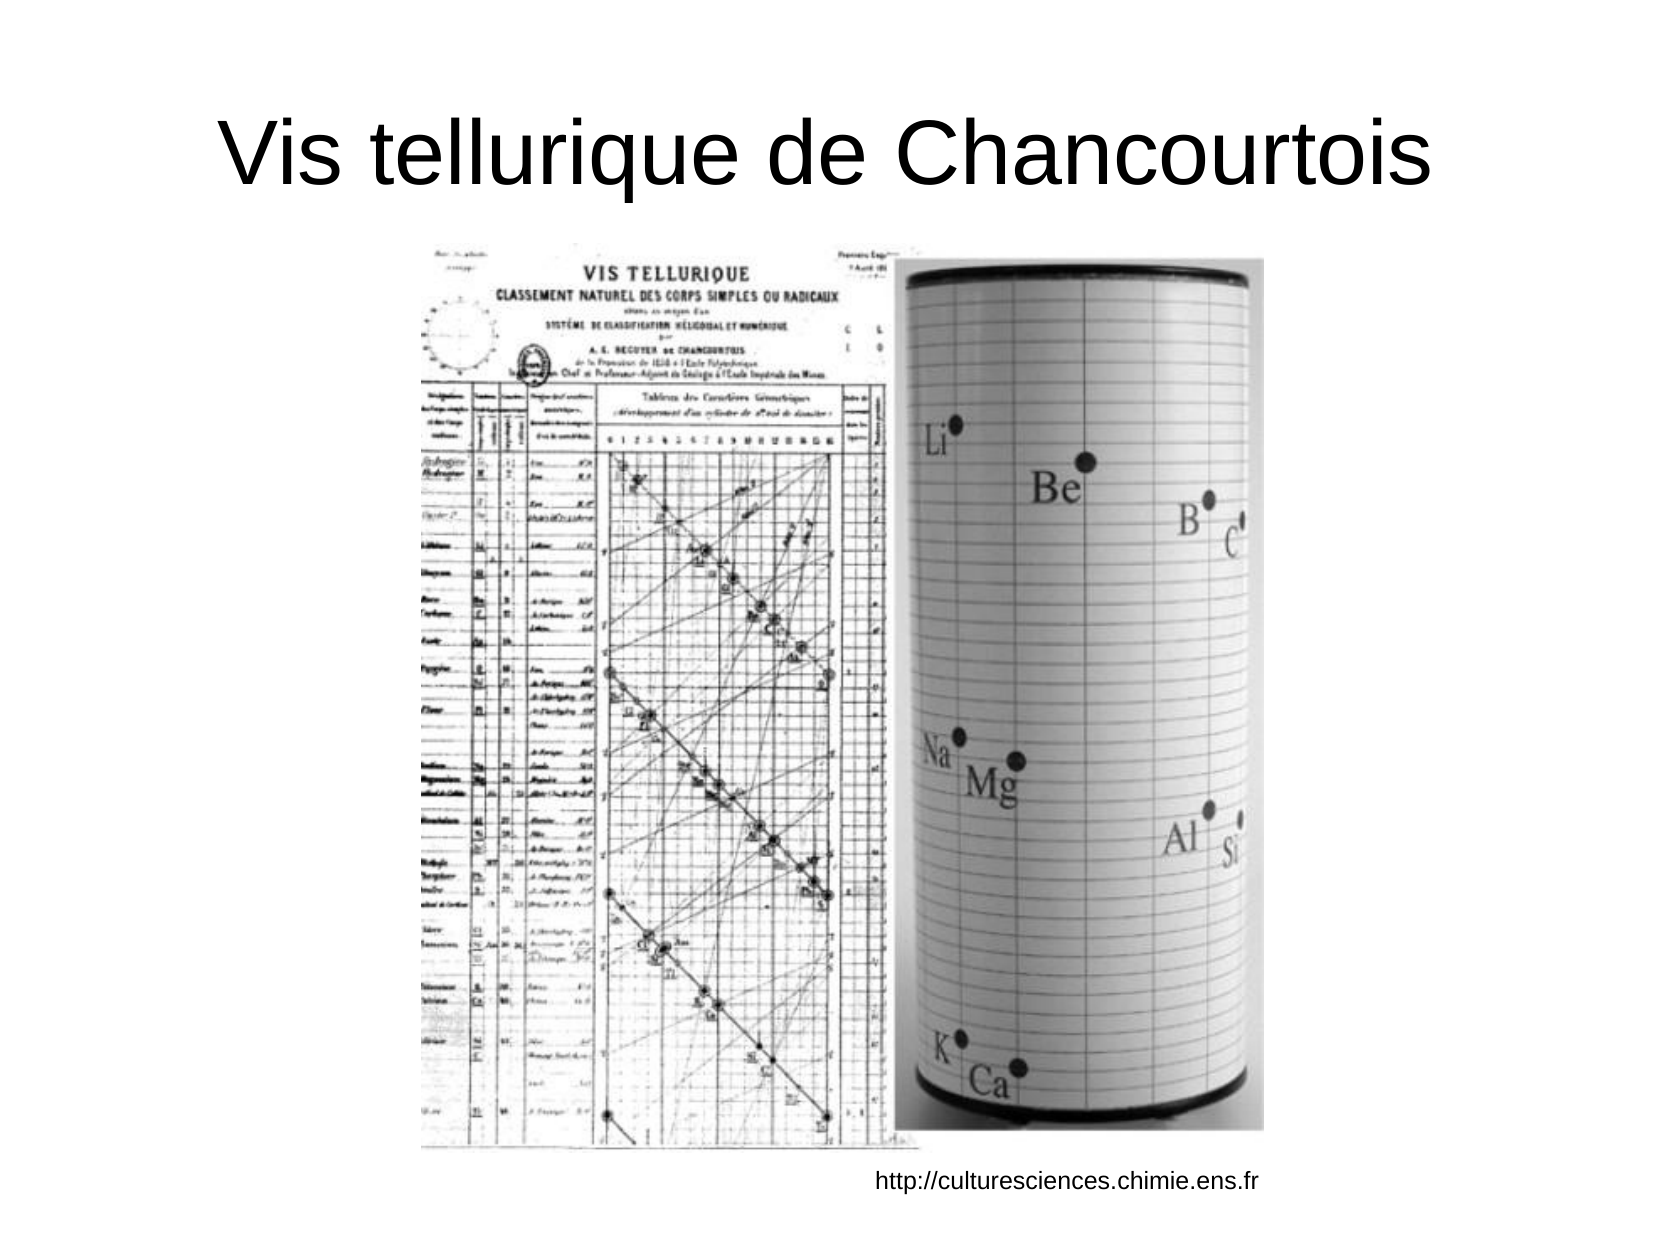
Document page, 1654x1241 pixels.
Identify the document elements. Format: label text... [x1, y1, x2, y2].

title Vis tellurique de Chancourtois [82, 49, 1571, 257]
text_box http://culturesciences.chimie.ens.fr [860, 1159, 1465, 1217]
picture [421, 243, 1264, 1153]
